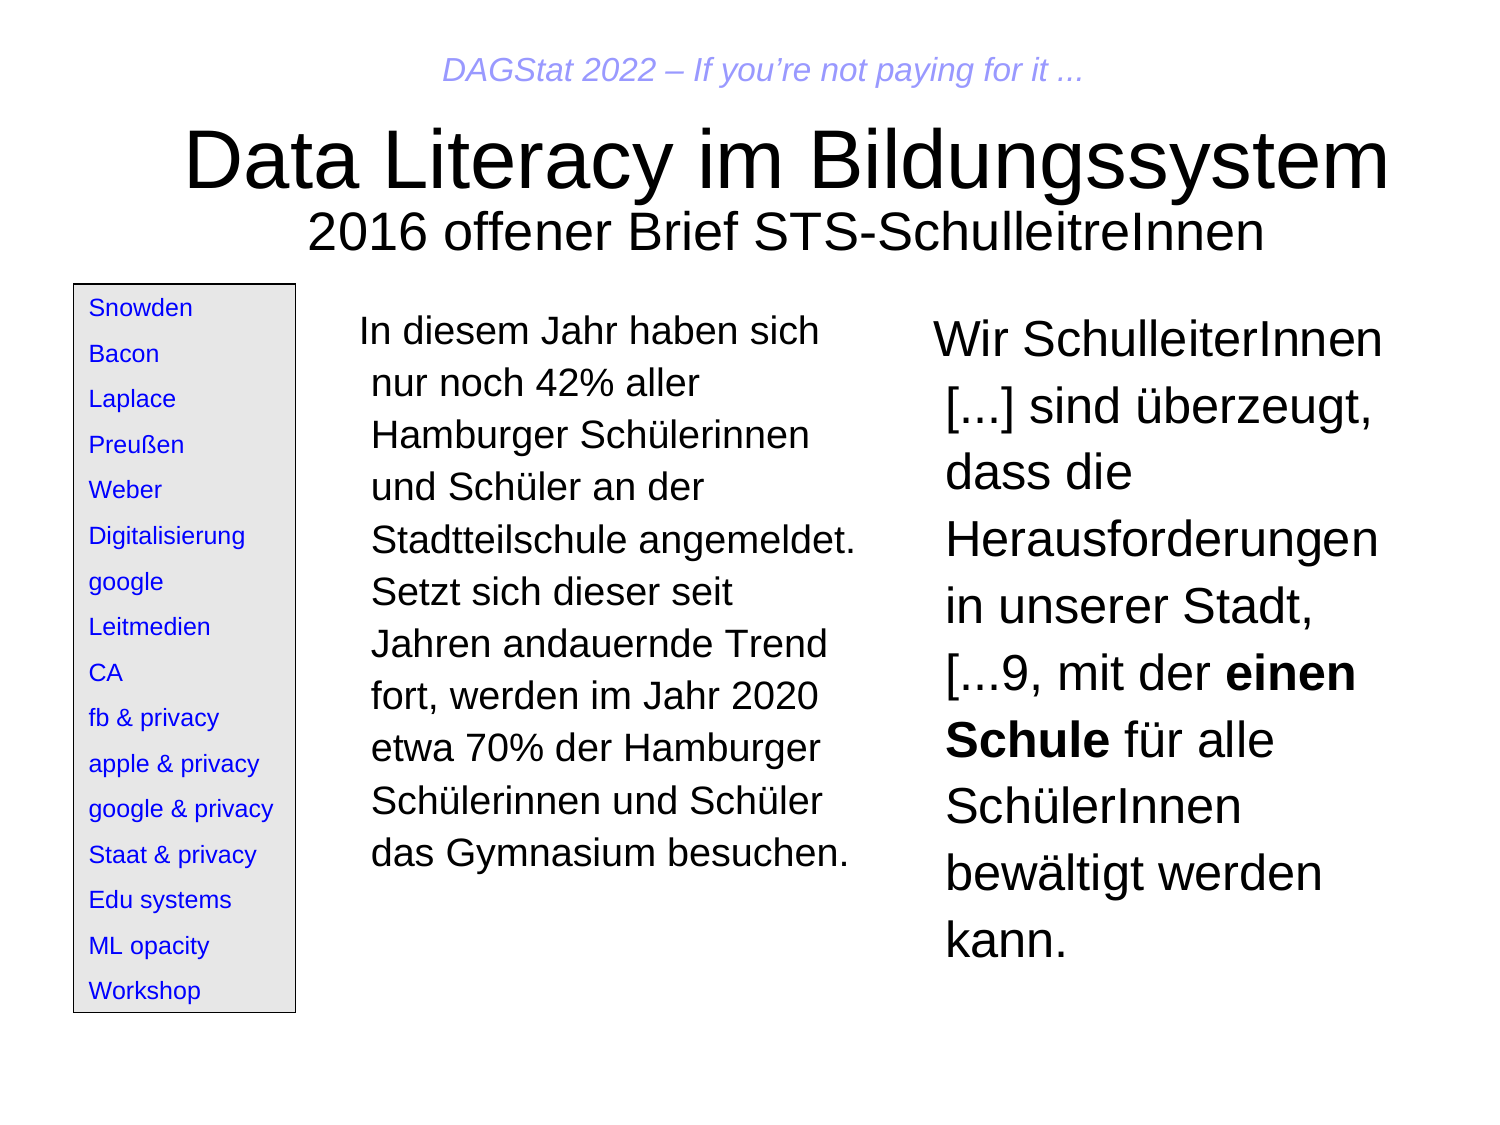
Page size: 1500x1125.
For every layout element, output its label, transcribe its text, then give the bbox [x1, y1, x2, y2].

title Data Literacy im Bildungssystem 2016 offener Brief STS-SchulleitreInnen [113, 96, 1463, 285]
list In diesem Jahr haben sich nur noch 42% aller Hamburger Schülerinnen und Schüler an der Stadtteilschule angemeldet. Setzt sich dieser seit Jahren andauernde Trend fort, werden im Jahr 2020 etwa 70% der Hamburger Schülerinnen und Schüler das Gymnasium besuchen. [327, 299, 864, 975]
list Wir SchulleiterInnen [...] sind überzeugt, dass die Herausforderungen in unserer Stadt, [...9, mit der einen Schule für alle SchülerInnen bewältigt werden kann. [889, 299, 1426, 975]
